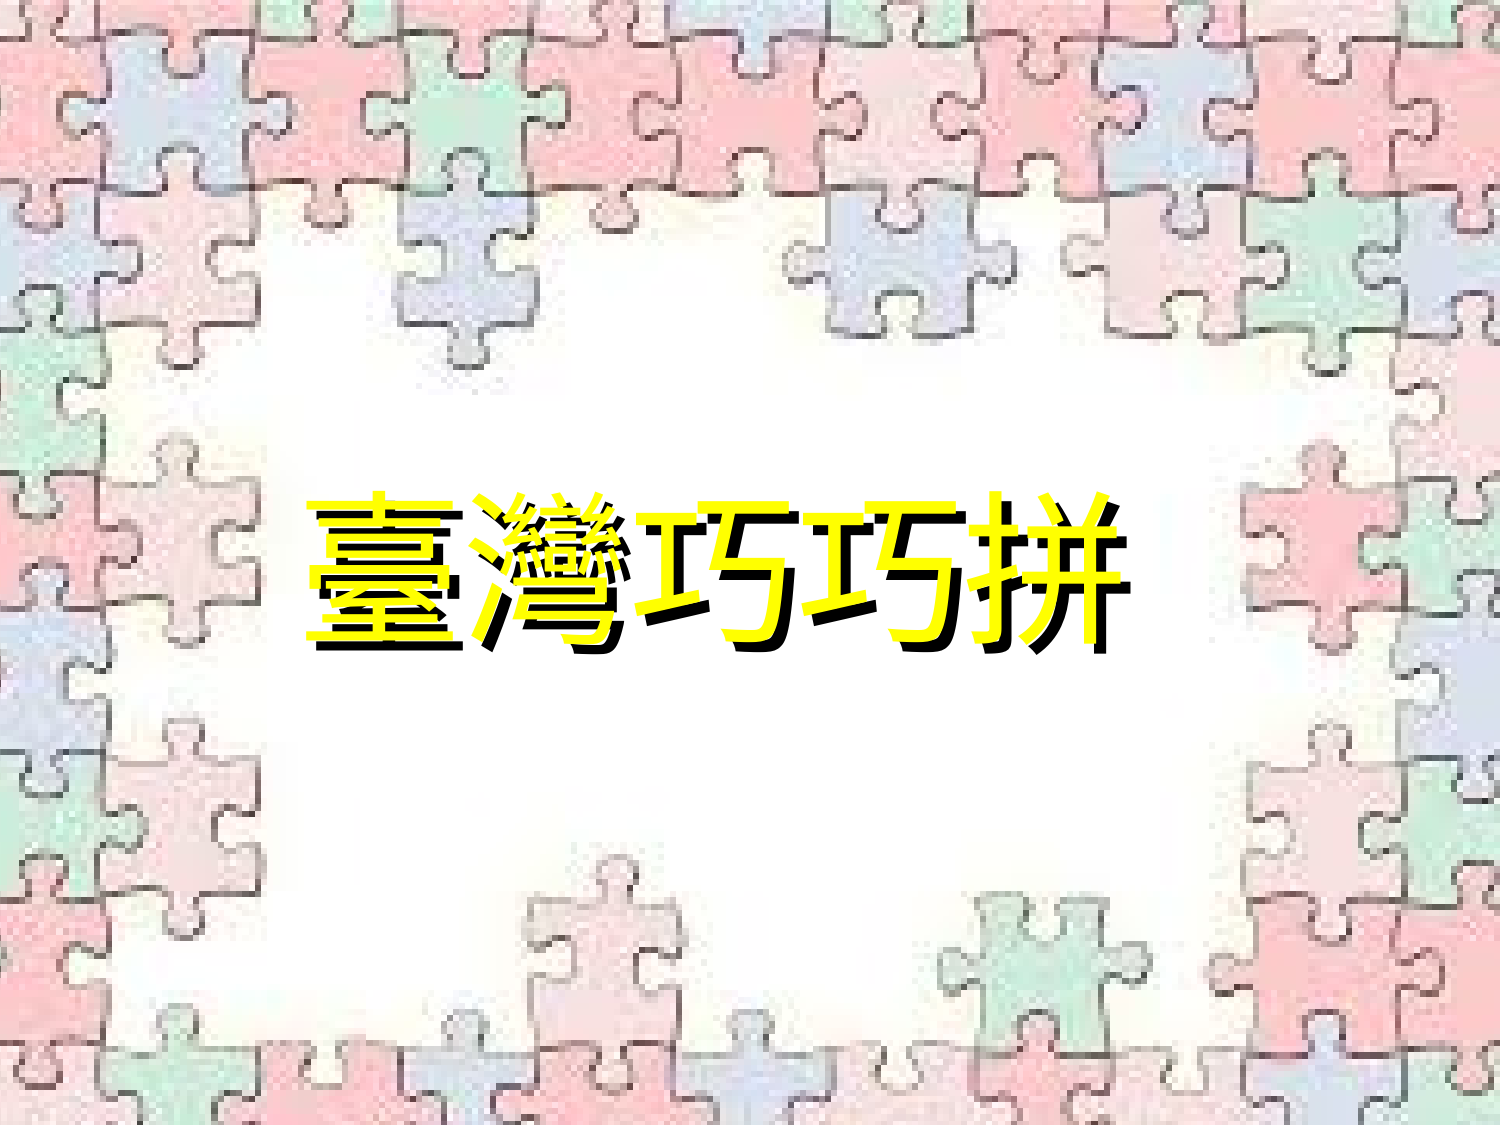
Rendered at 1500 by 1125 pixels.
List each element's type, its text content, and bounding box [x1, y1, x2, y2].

picture [0, 0, 1500, 1125]
text_box 臺灣巧巧拼 [281, 457, 1219, 675]
